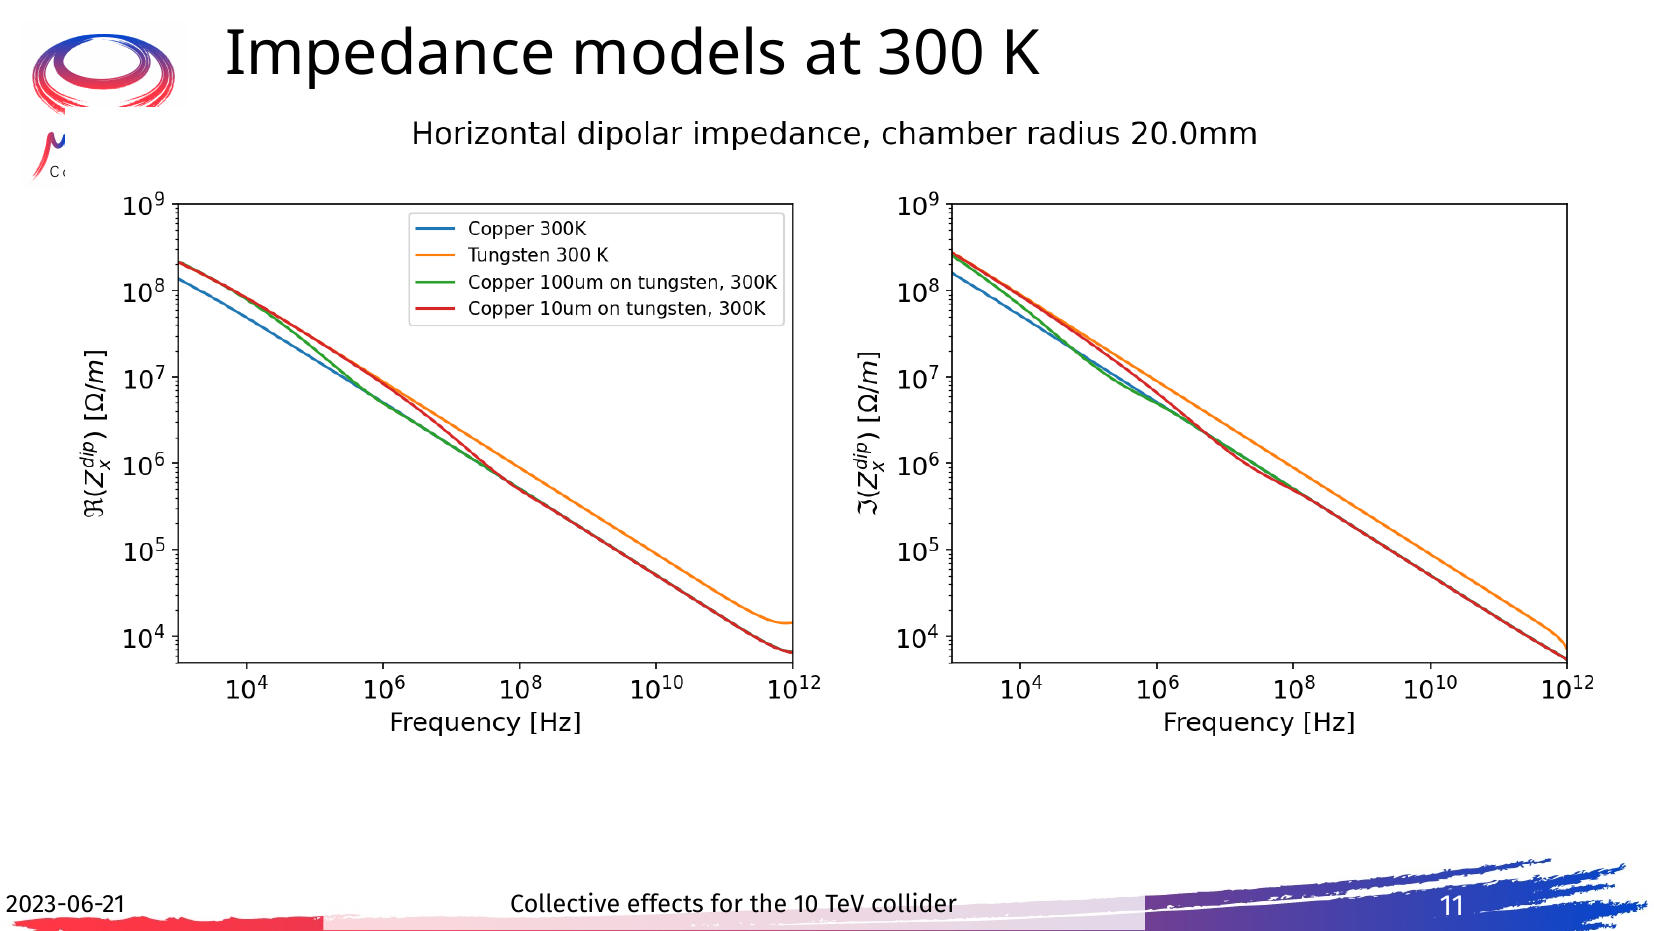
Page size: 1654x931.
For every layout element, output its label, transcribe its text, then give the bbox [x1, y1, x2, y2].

title Impedance models at 300 K [225, 7, 1571, 107]
picture [21, 21, 1607, 748]
picture [0, 848, 1654, 931]
